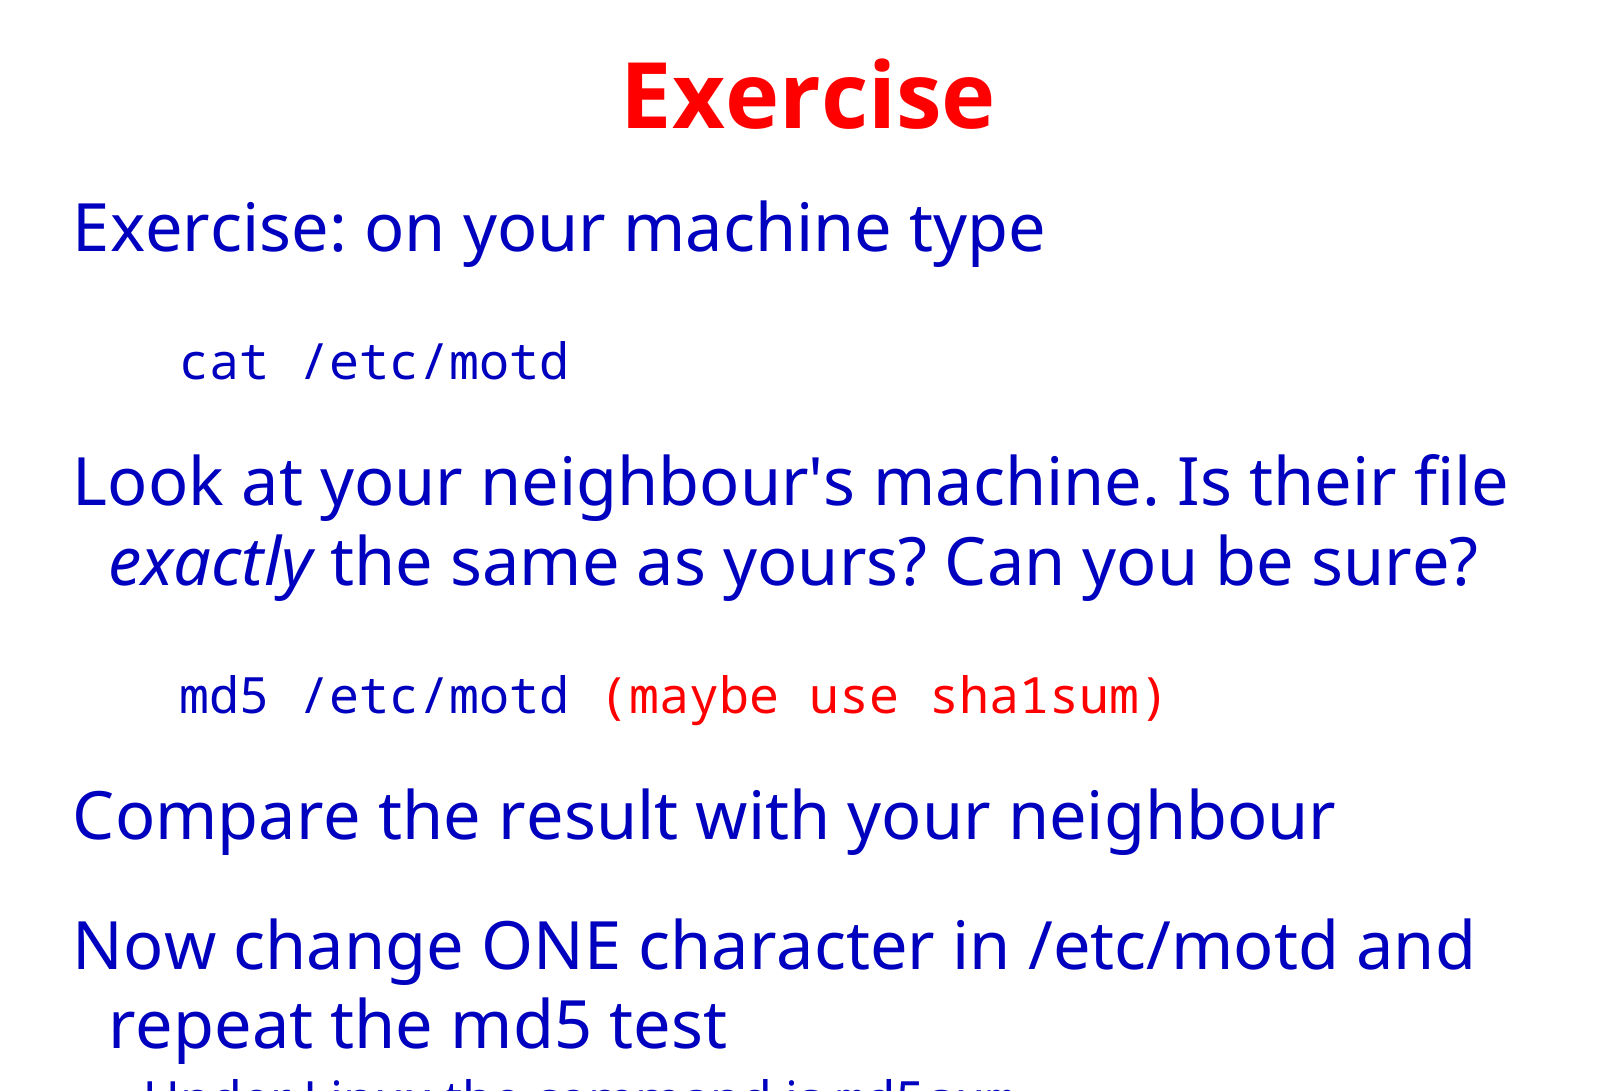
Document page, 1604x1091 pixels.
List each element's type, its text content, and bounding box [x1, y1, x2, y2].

list Exercise: on your machine type cat /etc/motd Look at your neighbour's machine. Is their file exactly the same as yours? Can you be sure? md5 /etc/motd (maybe use sha1sum) Compare the result with your neighbour Now change ONE character in /etc/motd and repeat the md5 test Under Linux the command is md5sum [37, 187, 1583, 1051]
title Exercise [600, 27, 1017, 131]
